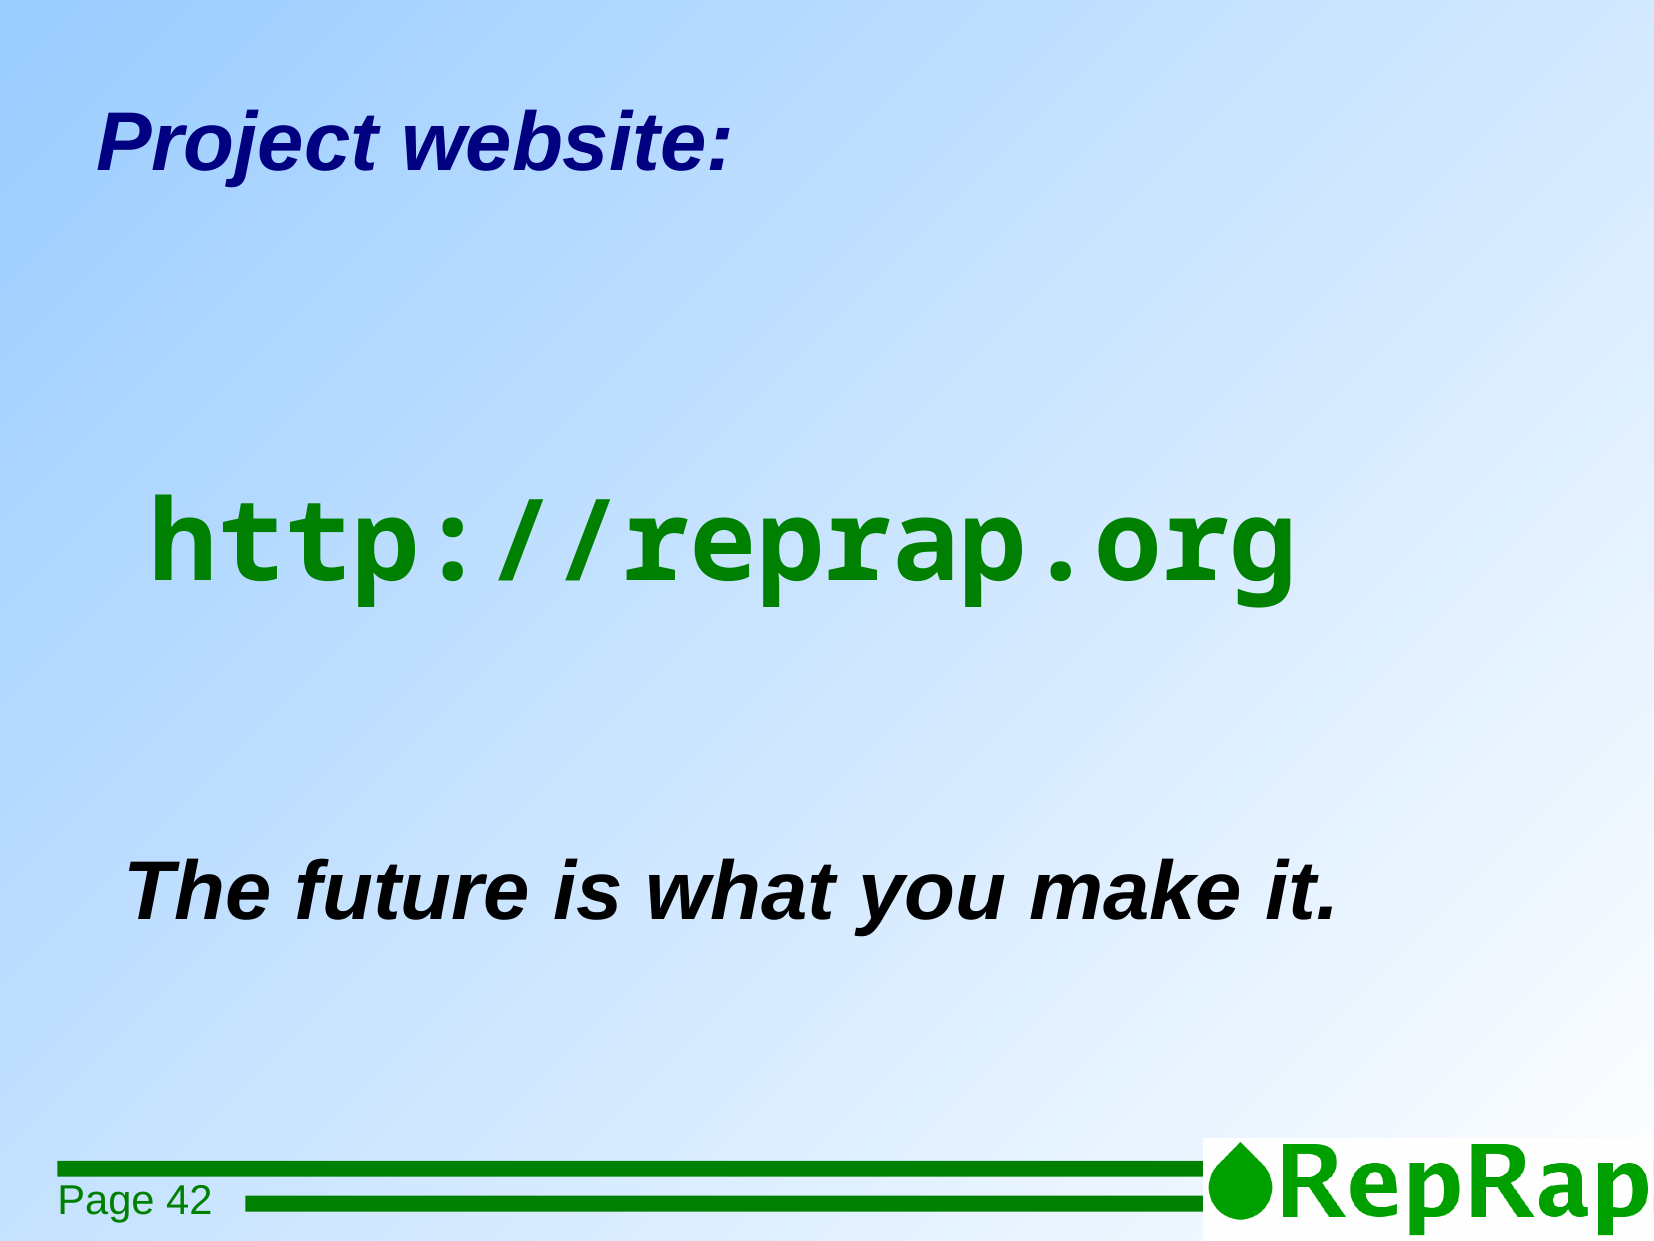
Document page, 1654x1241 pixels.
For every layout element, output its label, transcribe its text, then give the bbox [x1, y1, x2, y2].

text_box http://reprap.org [149, 460, 1462, 702]
title Project website: [96, 38, 1654, 246]
text_box The future is what you make it. [123, 776, 1442, 1005]
picture [1203, 1138, 1654, 1241]
